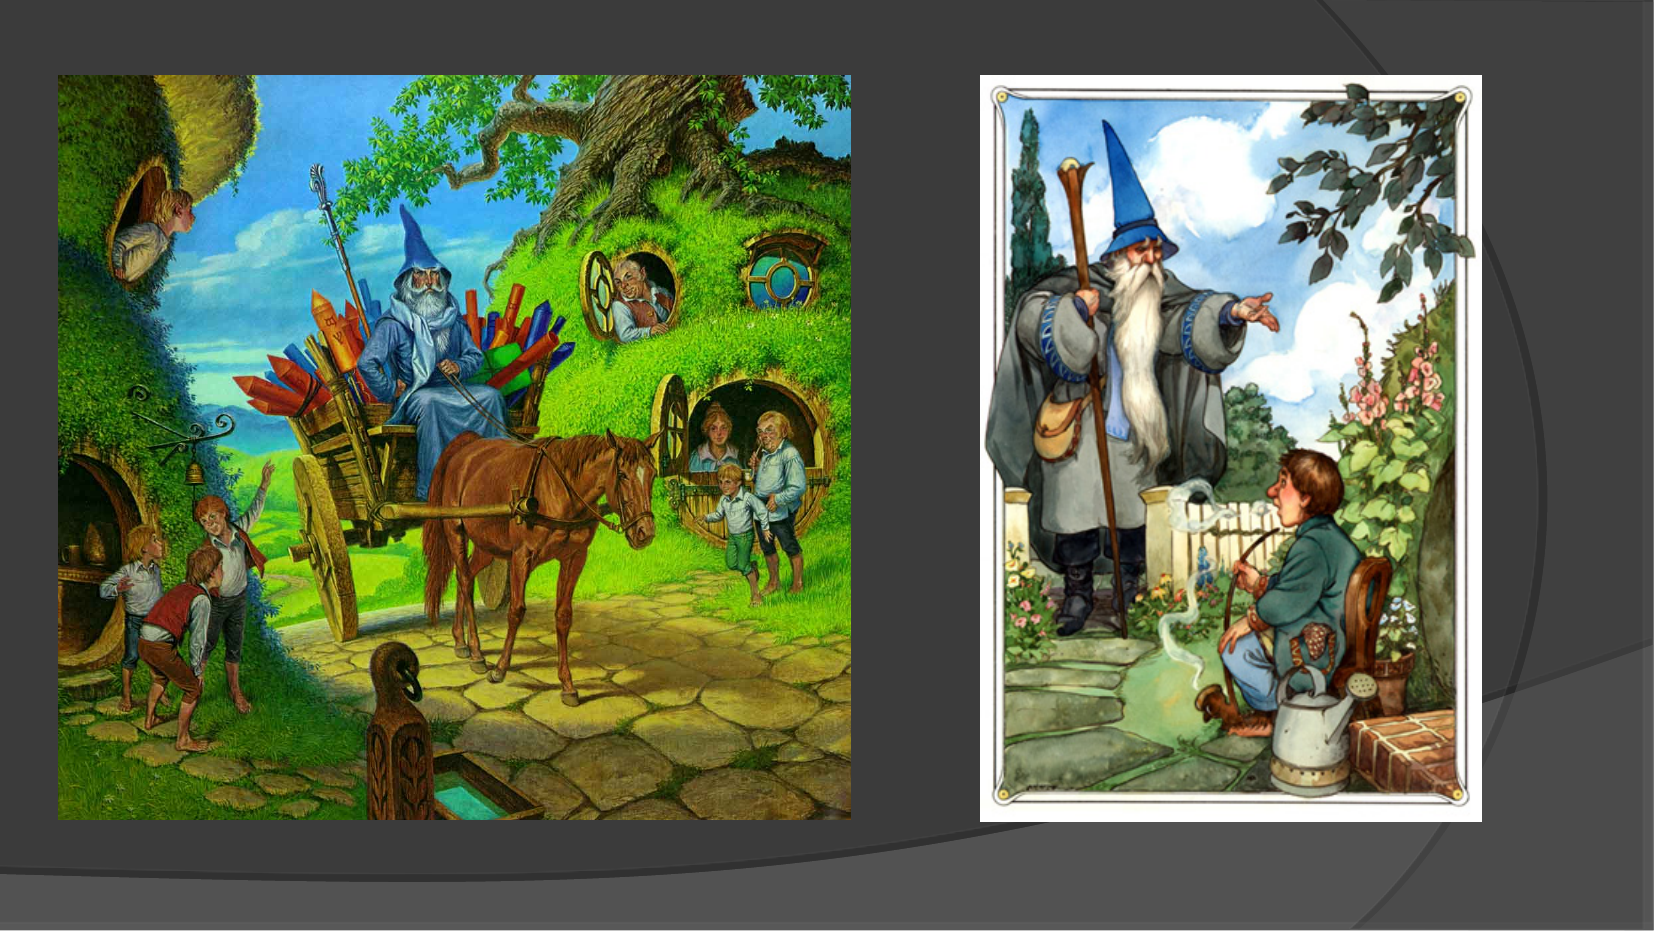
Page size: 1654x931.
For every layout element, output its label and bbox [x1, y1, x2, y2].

picture [980, 75, 1482, 822]
picture [58, 75, 851, 820]
